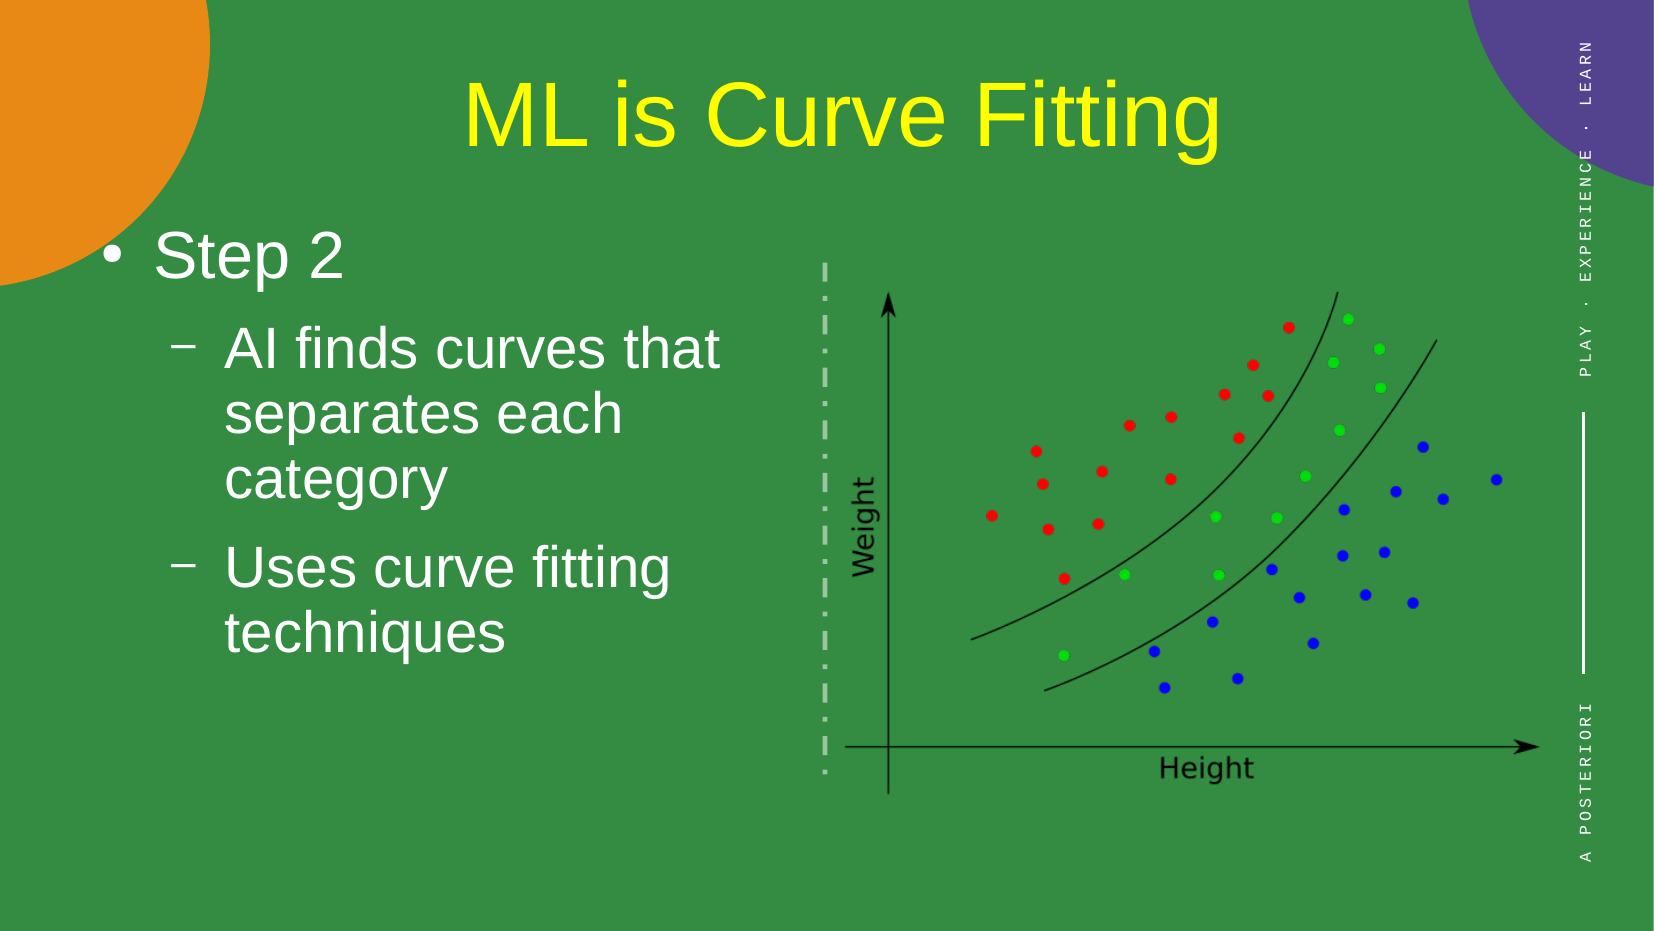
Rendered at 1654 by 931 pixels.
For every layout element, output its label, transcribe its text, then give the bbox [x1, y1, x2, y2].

list Step 2 AI finds curves that separates each category Uses curve fitting techniques [82, 217, 788, 758]
picture [842, 269, 1555, 804]
title ML is Curve Fitting [187, 37, 1501, 193]
